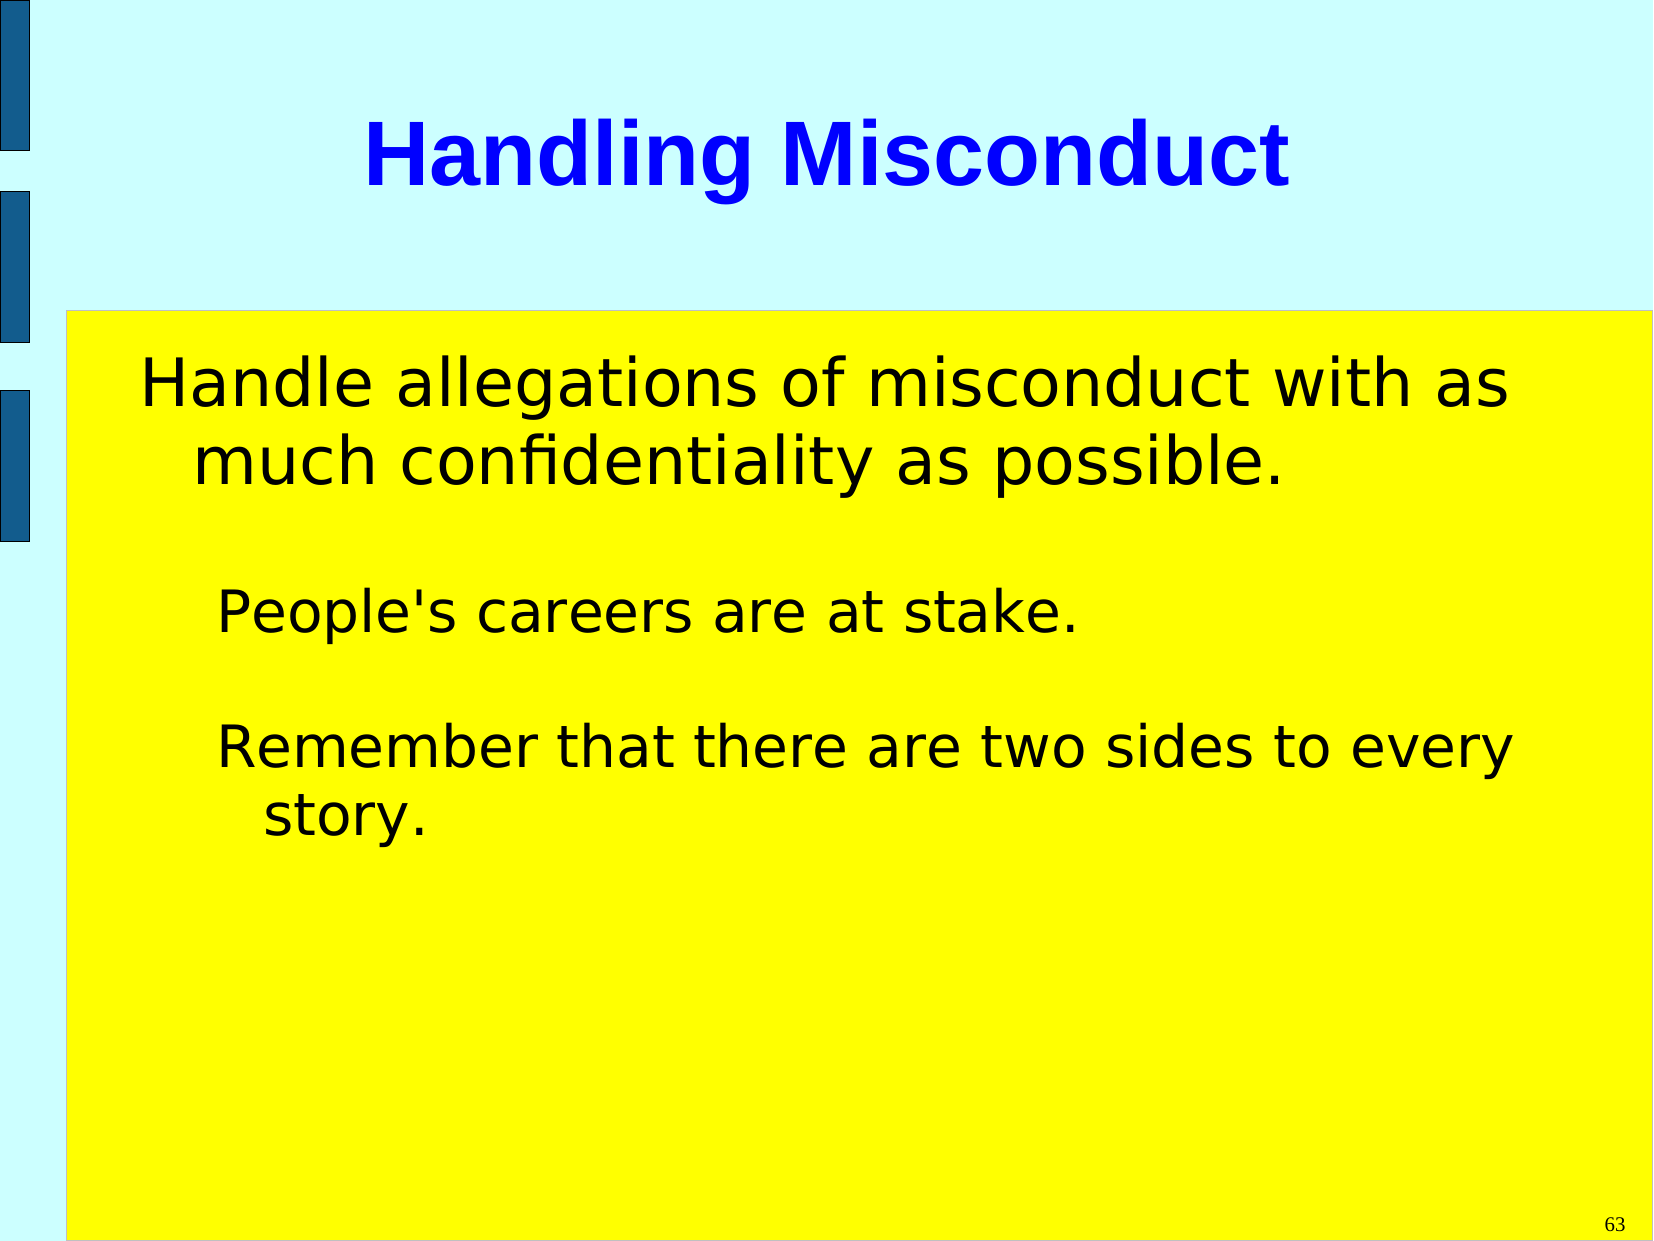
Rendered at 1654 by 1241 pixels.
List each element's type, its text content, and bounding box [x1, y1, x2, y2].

list Handle allegations of misconduct with as much confidentiality as possible. People's careers are at stake. Remember that there are two sides to every story. [121, 344, 1534, 1127]
title Handling Misconduct [121, 49, 1534, 258]
